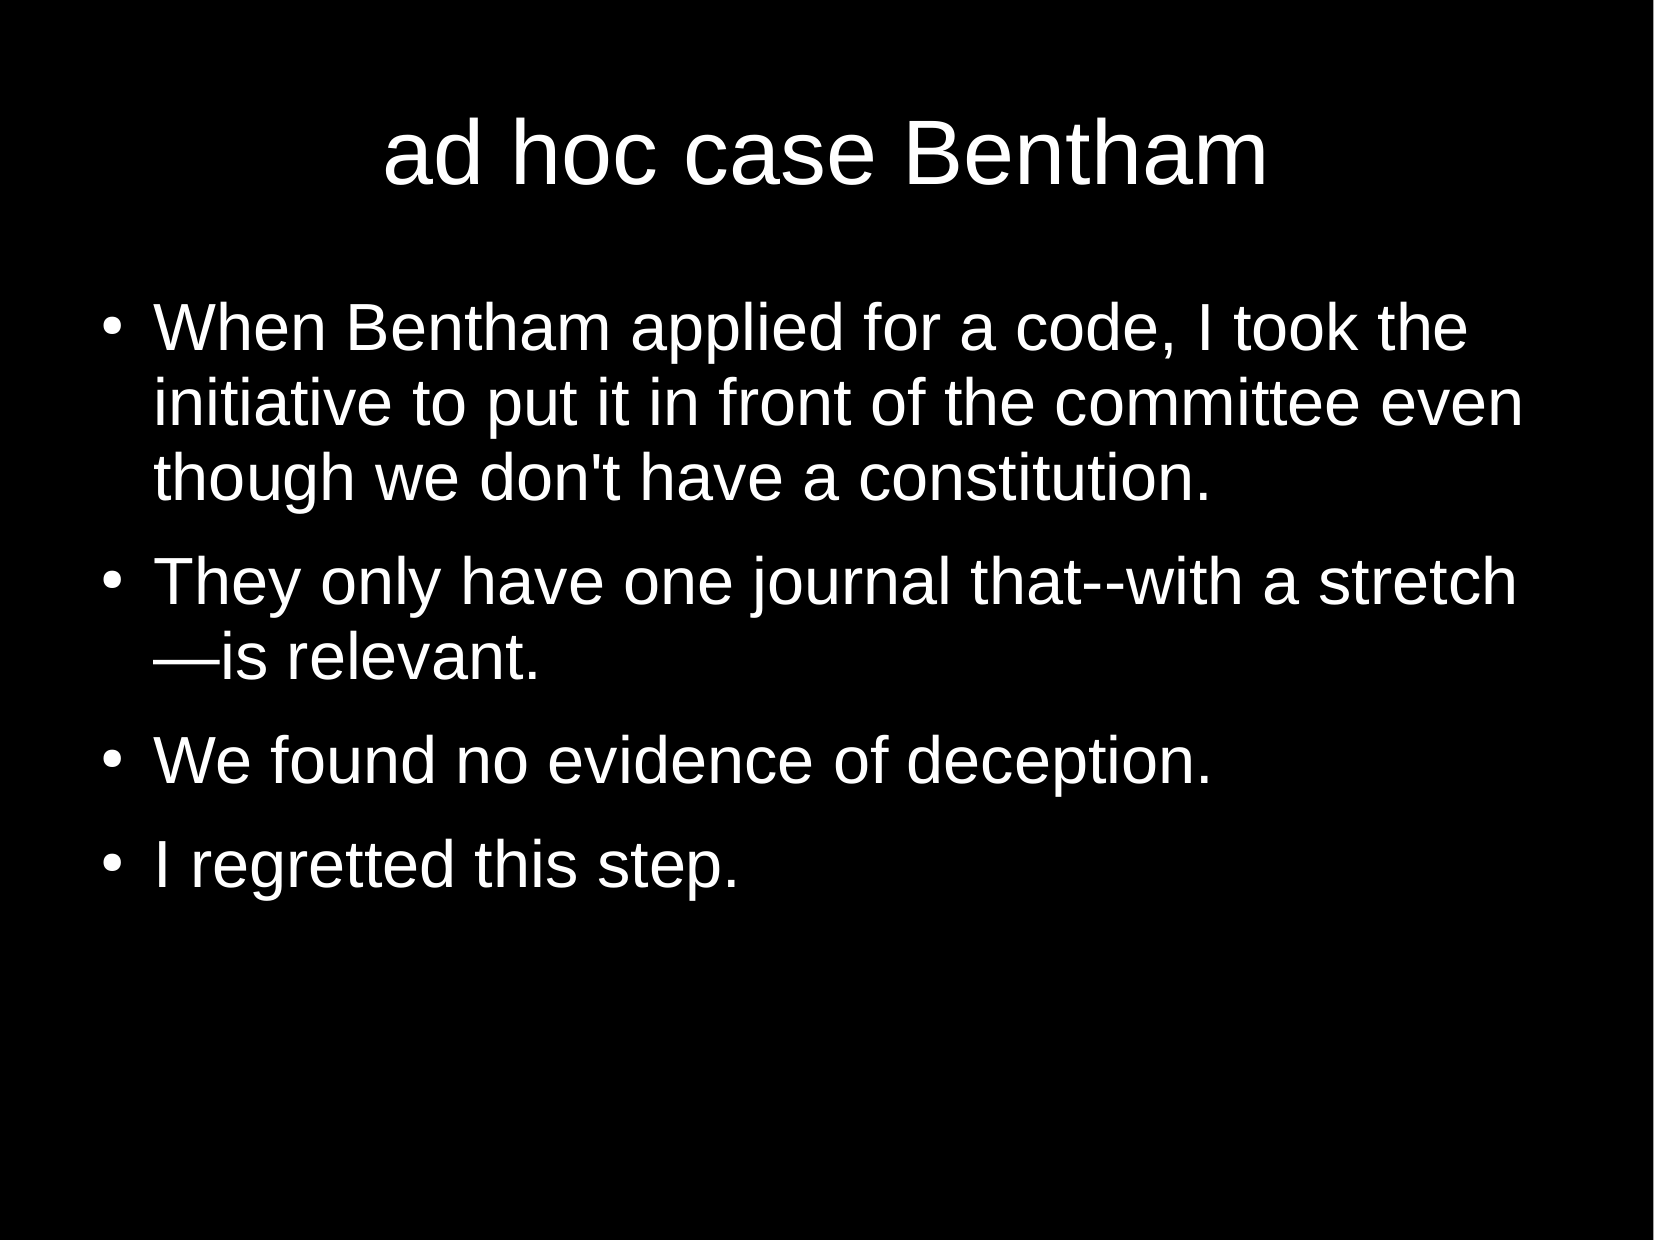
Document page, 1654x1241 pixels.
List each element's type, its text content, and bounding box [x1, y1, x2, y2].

list When Bentham applied for a code, I took the initiative to put it in front of the committee even though we don't have a constitution. They only have one journal that--with a stretch—is relevant. We found no evidence of deception. I regretted this step. [82, 290, 1571, 1010]
title ad hoc case Bentham [82, 49, 1571, 257]
